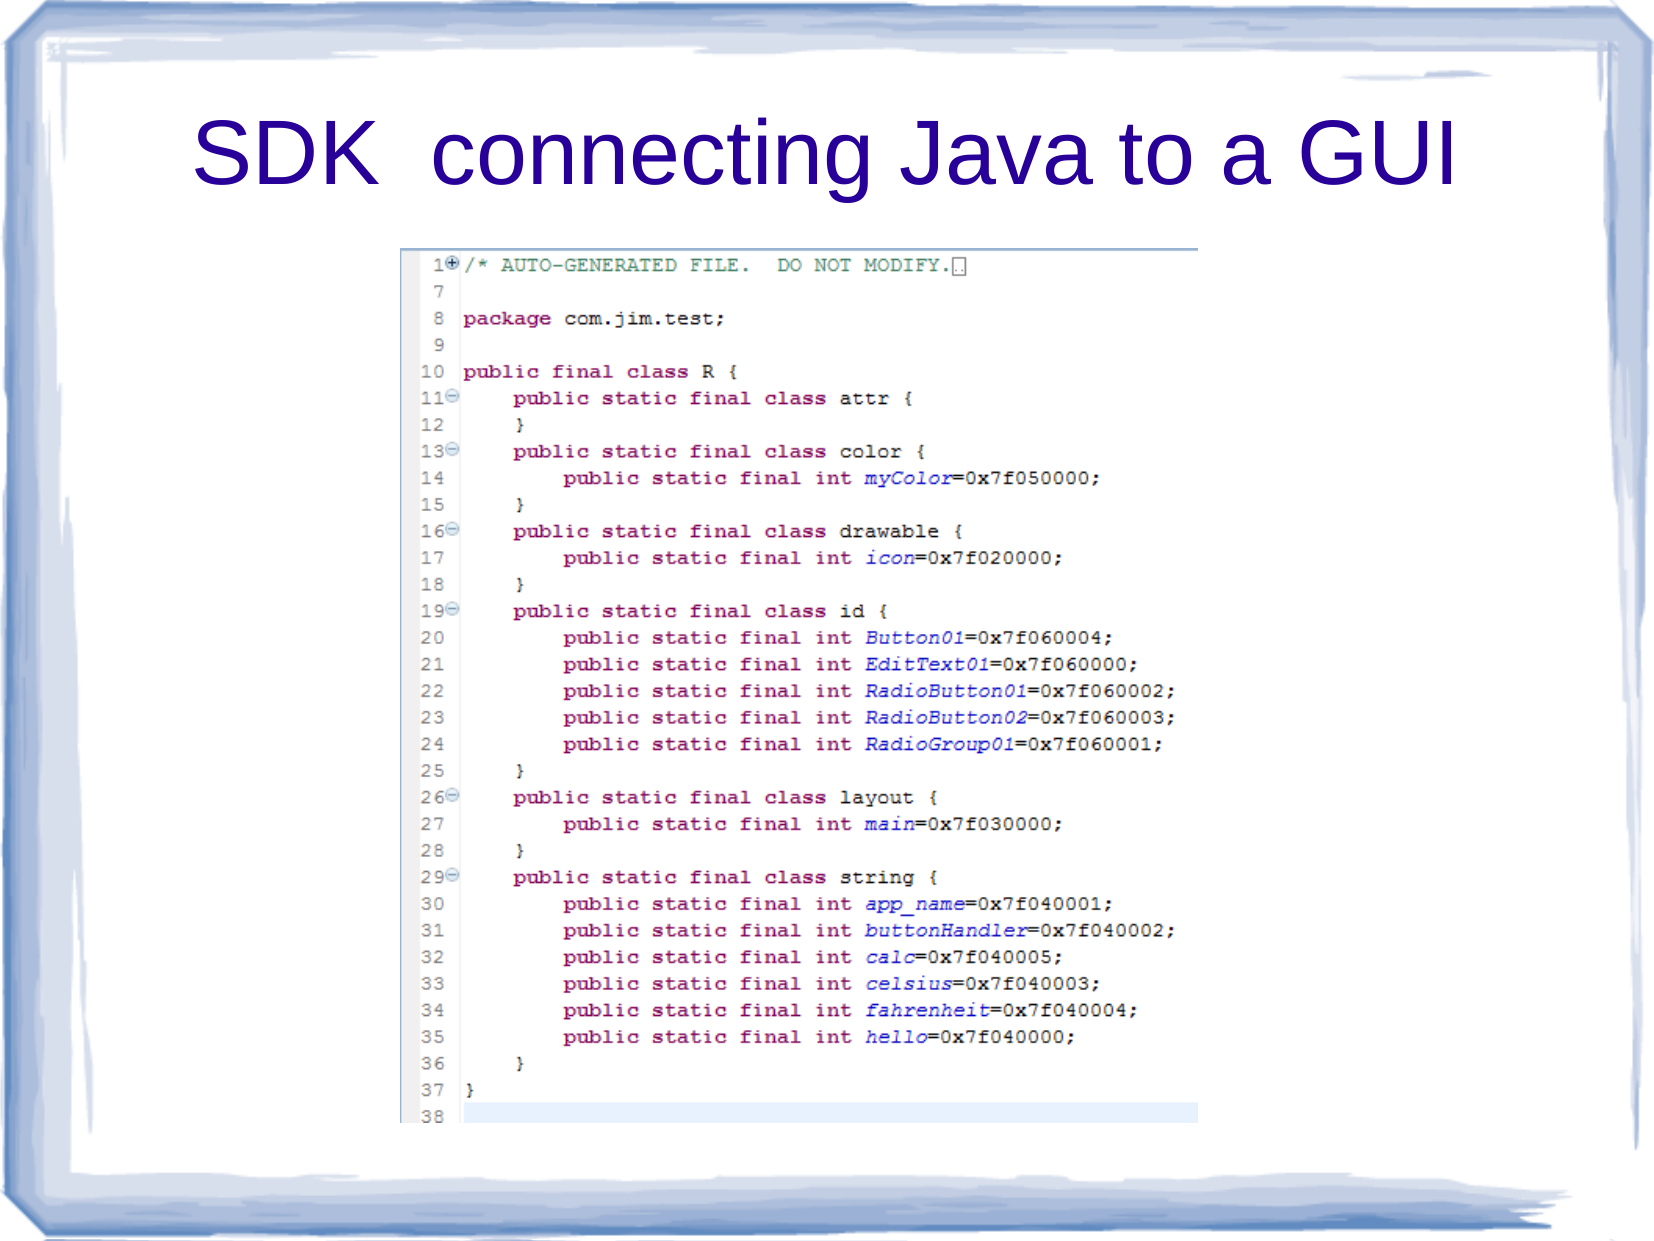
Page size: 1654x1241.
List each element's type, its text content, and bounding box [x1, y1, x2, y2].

title SDK connecting Java to a GUI [82, 49, 1571, 257]
picture [0, 0, 1654, 1241]
